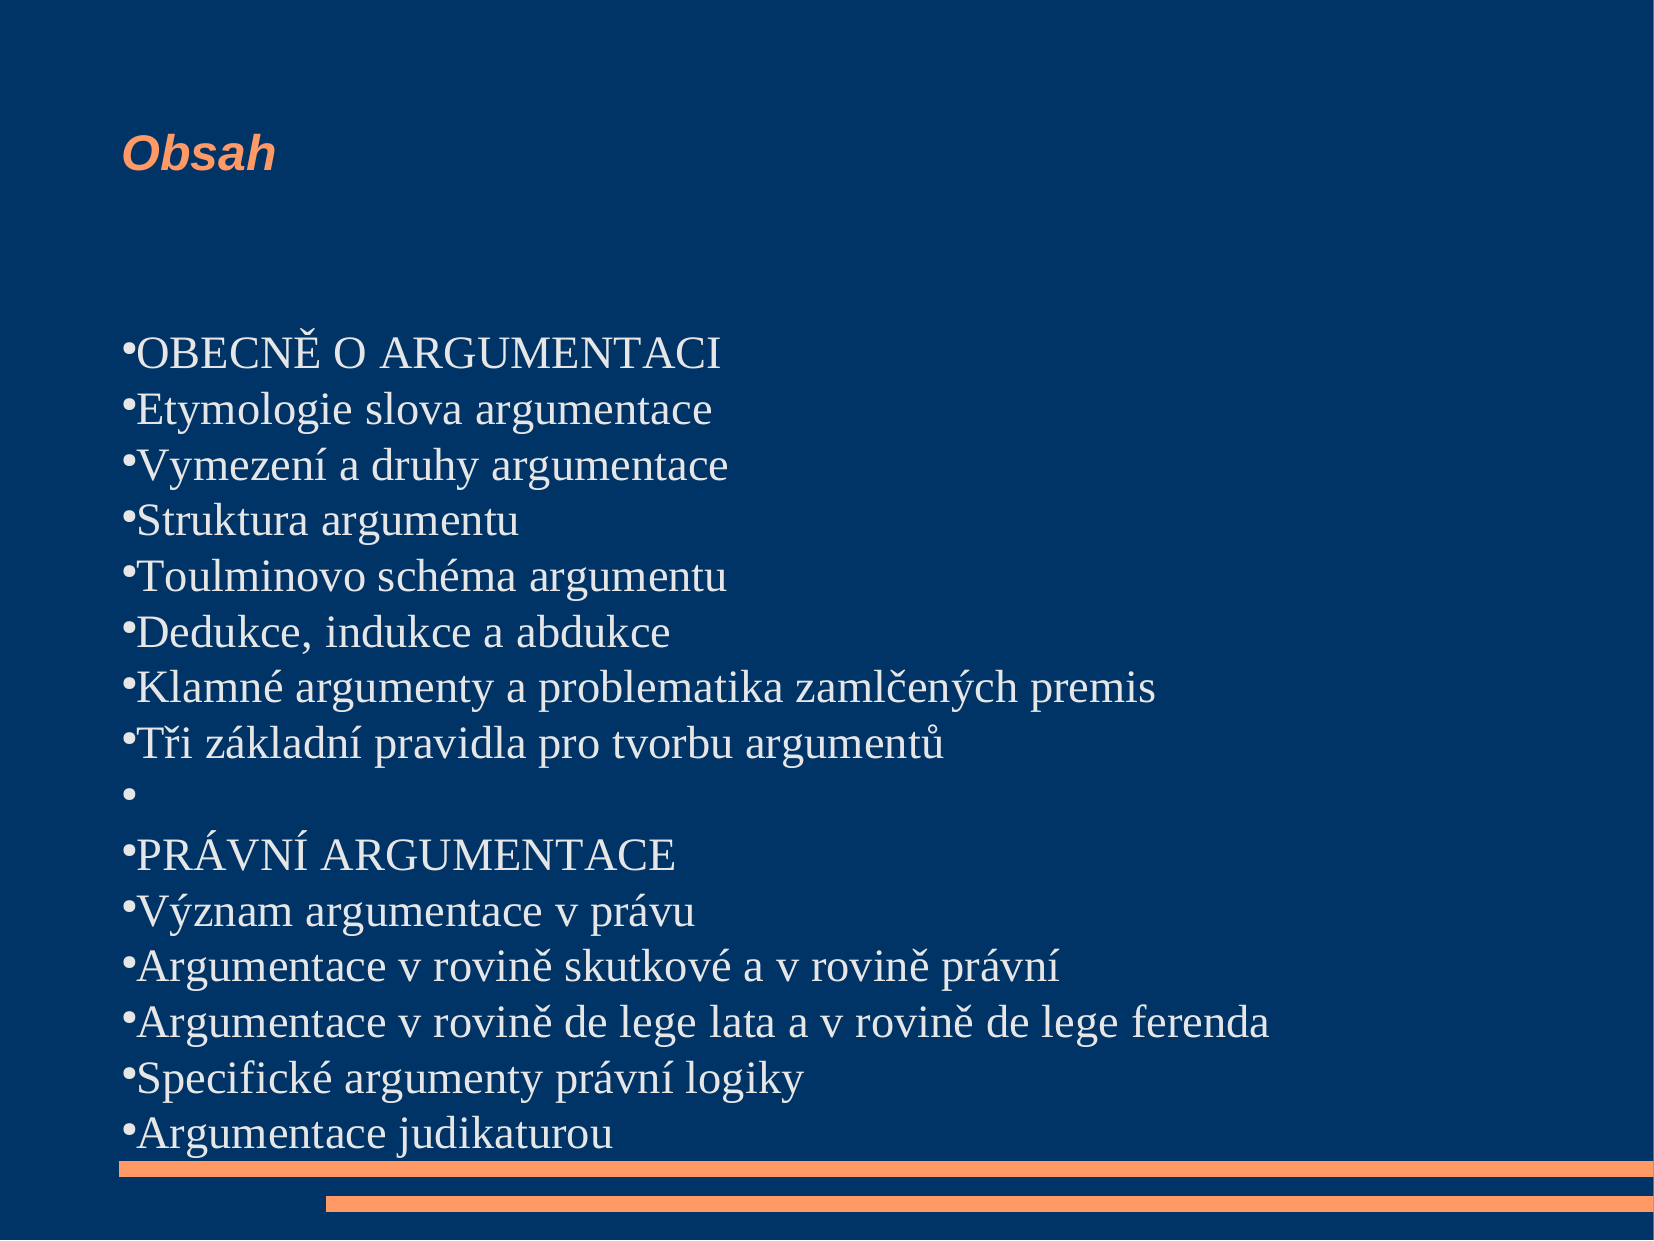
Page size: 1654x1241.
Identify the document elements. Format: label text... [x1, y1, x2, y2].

list OBECNĚ O ARGUMENTACI Etymologie slova argumentace Vymezení a druhy argumentace Struktura argumentu Toulminovo schéma argumentu Dedukce, indukce a abdukce Klamné argumenty a problematika zamlčených premis Tři základní pravidla pro tvorbu argumentů PRÁVNÍ ARGUMENTACE Význam argumentace v právu Argumentace v rovině skutkové a v rovině právní Argumentace v rovině de lege lata a v rovině de lege ferenda Specifické argumenty právní logiky Argumentace judikaturou [121, 322, 1561, 1167]
title Obsah [121, 46, 1534, 254]
